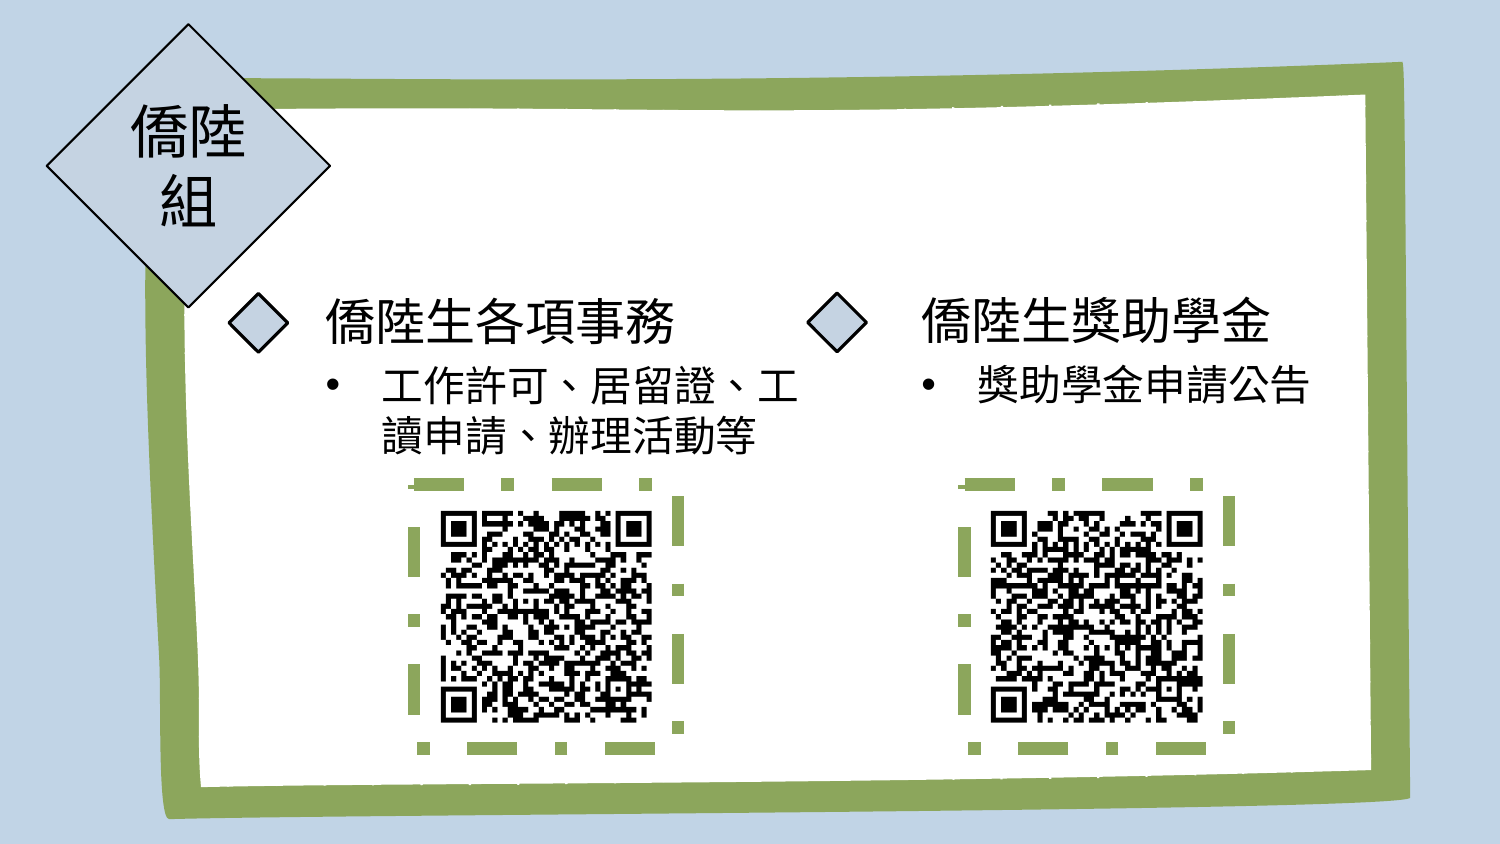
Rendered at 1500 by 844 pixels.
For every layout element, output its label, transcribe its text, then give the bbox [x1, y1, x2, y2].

text_box 僑陸組 [192, 211, 207, 218]
text_box 獎助學金申請公告 [906, 351, 1420, 417]
text_box 僑陸組 [192, 196, 207, 207]
text_box 僑陸生各項事務 [310, 282, 691, 352]
text_box 僑陸組 [160, 124, 173, 129]
text_box [46, 24, 1411, 820]
picture [970, 490, 1223, 743]
text_box 工作許可、居留證、工讀申請、辦理活動等 [310, 352, 824, 468]
text_box 僑陸組 [106, 112, 271, 218]
text_box 僑陸組 [192, 181, 207, 192]
text_box 僑陸生獎助學金 [906, 282, 1287, 351]
picture [420, 490, 672, 743]
